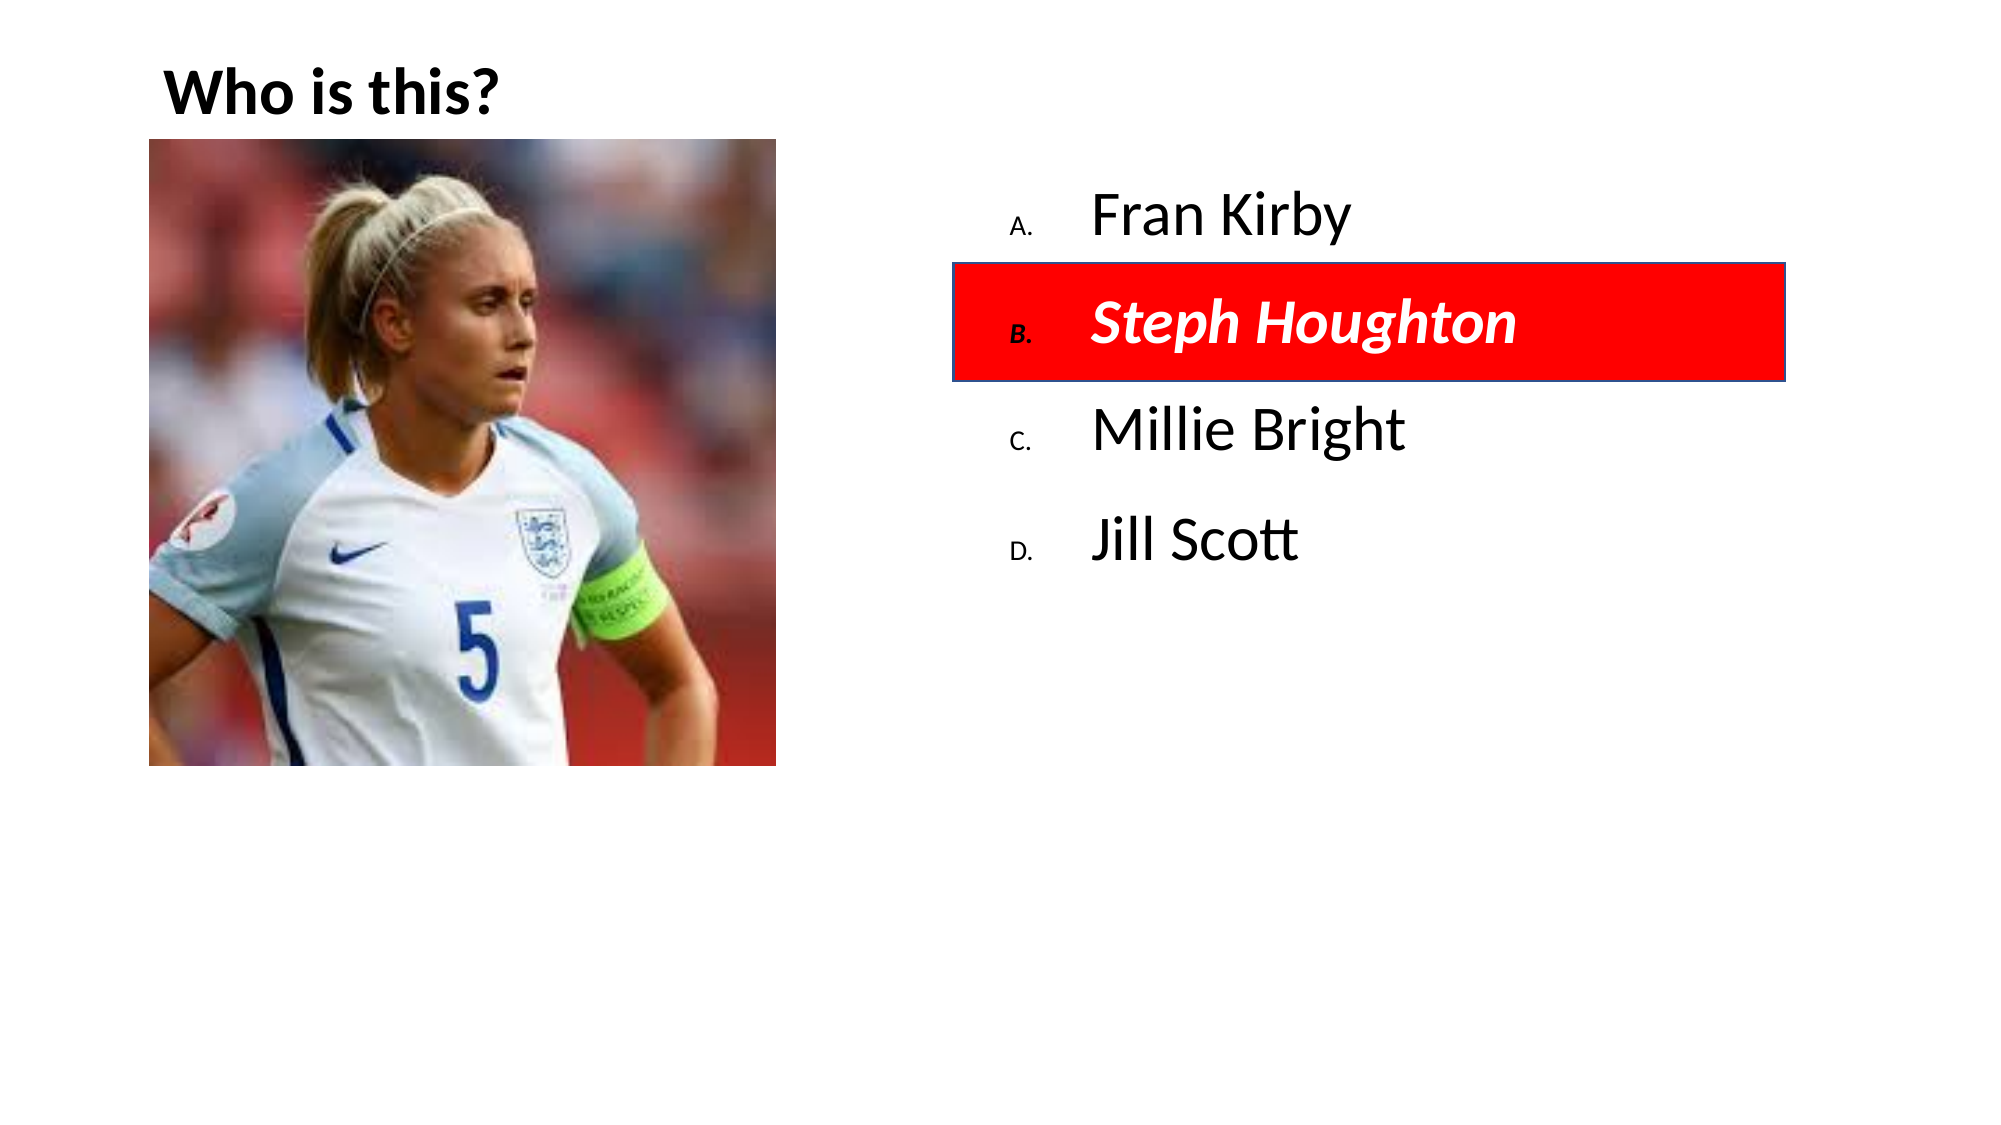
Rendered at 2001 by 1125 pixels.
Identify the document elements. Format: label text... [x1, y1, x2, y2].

text_box Who is this? [149, 41, 518, 136]
list Jill Scott [953, 485, 1932, 614]
picture [149, 139, 776, 766]
list Millie Bright [953, 375, 1932, 485]
list Steph Houghton [953, 268, 1932, 375]
list Fran Kirby [953, 160, 1932, 268]
